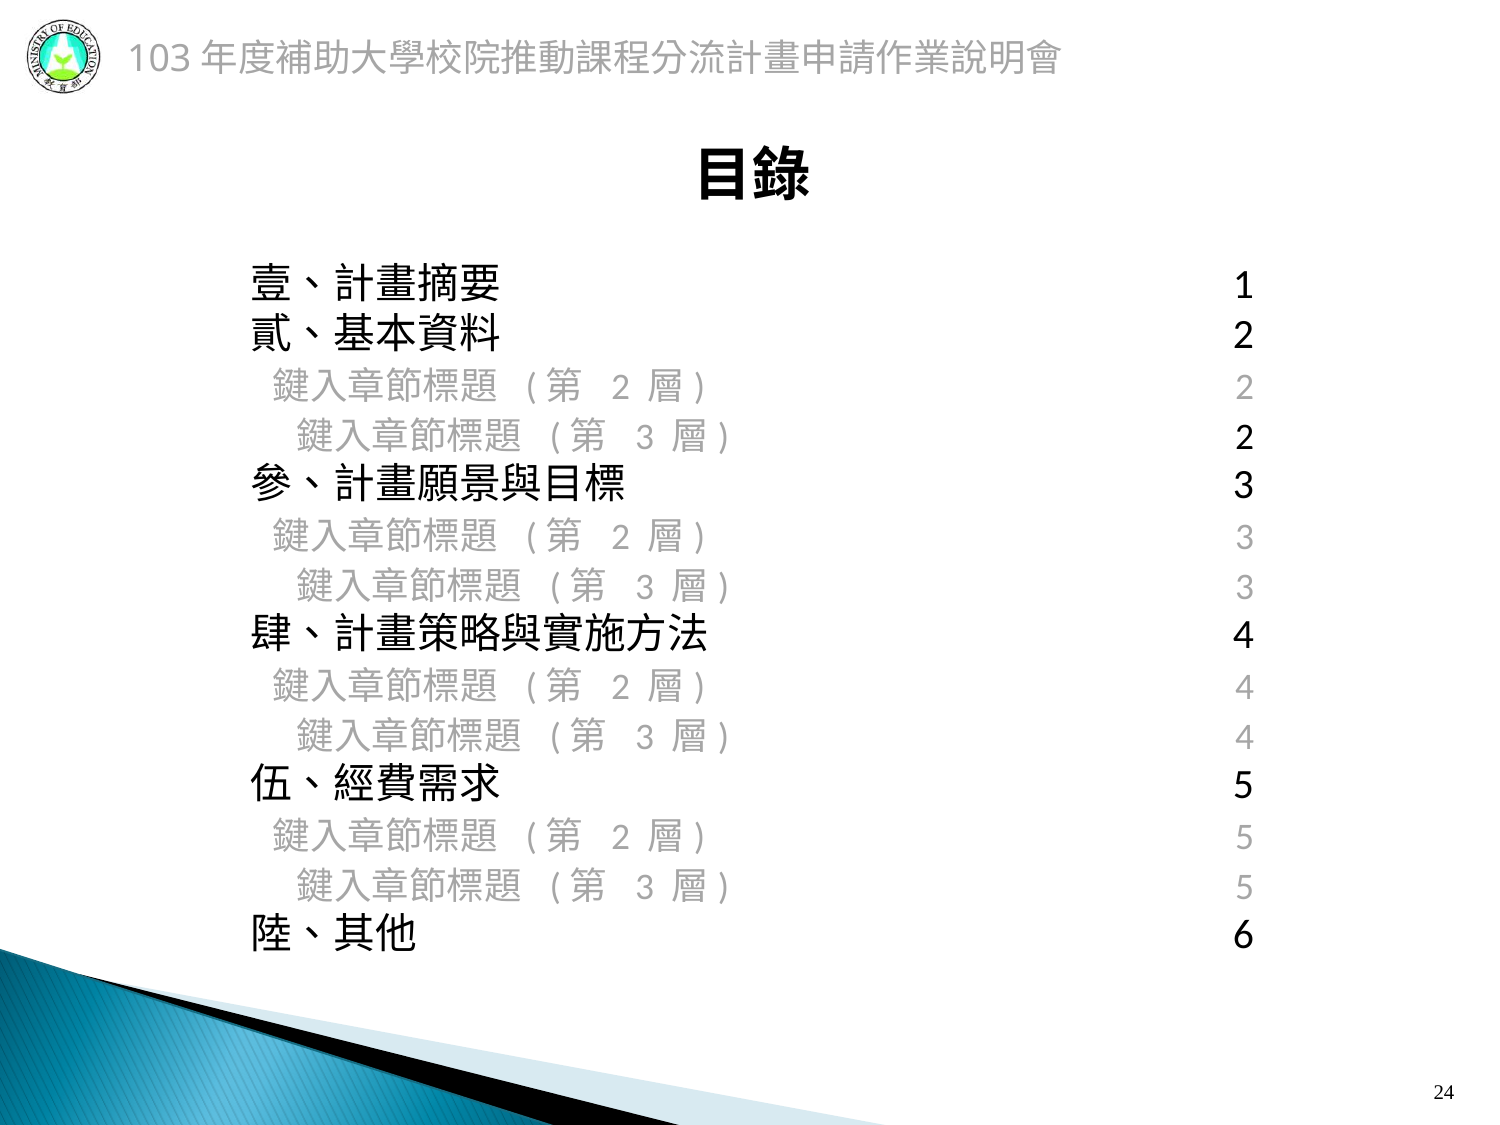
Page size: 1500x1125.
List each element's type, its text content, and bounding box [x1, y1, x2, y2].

text_box 24 [1418, 1051, 1479, 1112]
text_box 103年度補助大學校院推動課程分流計畫申請作業說明會 [112, 26, 1436, 88]
text_box 目錄 壹、計畫摘要 1 貳、基本資料 2 鍵入章節標題 (第 2 層) 2 鍵入章節標題 (第 3 層) 2 參、計畫願景與目標 3 鍵入章節標題 (第 2 層) 3 鍵入章節標題 (第 3 層) 3 肆、計畫策略與實施方法 4 鍵入章節標題 (第 2 層) 4 鍵入章節標題 (第 3 層) 4 伍、經費需求 5 鍵入章節標題 (第 2 層) 5 鍵入章節標題 (第 3 層) 5 陸、其他 6 [235, 129, 1312, 964]
picture [17, 19, 102, 96]
